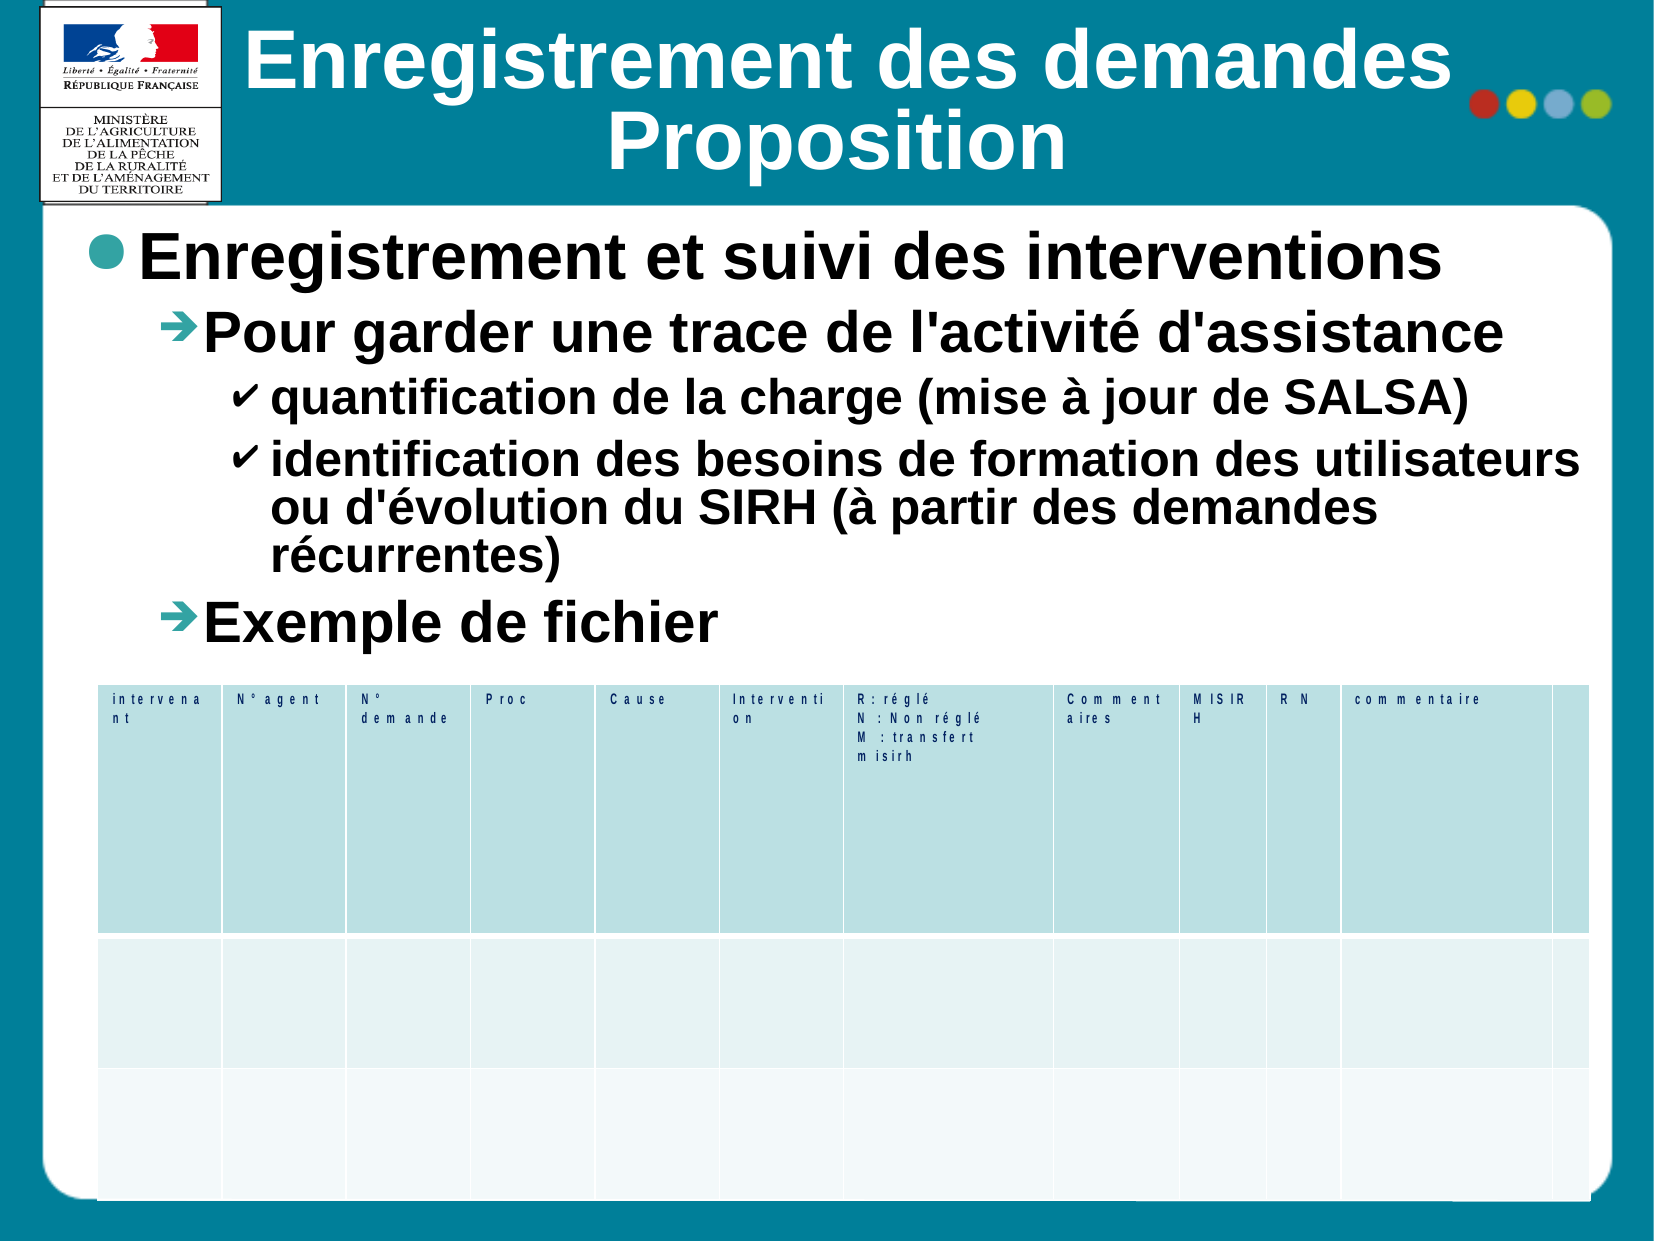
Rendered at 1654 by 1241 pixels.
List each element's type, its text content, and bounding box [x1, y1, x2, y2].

list Enregistrement et suivi des interventions Pour garder une trace de l'activité d'assistance quantification de la charge (mise à jour de SALSA) identification des besoins de formation des utilisateurs ou d'évolution du SIRH (à partir des demandes récurrentes) Exemple de fichier [82, 227, 1595, 676]
picture [0, 0, 1654, 1241]
title Enregistrement des demandes Proposition [162, 0, 1536, 227]
